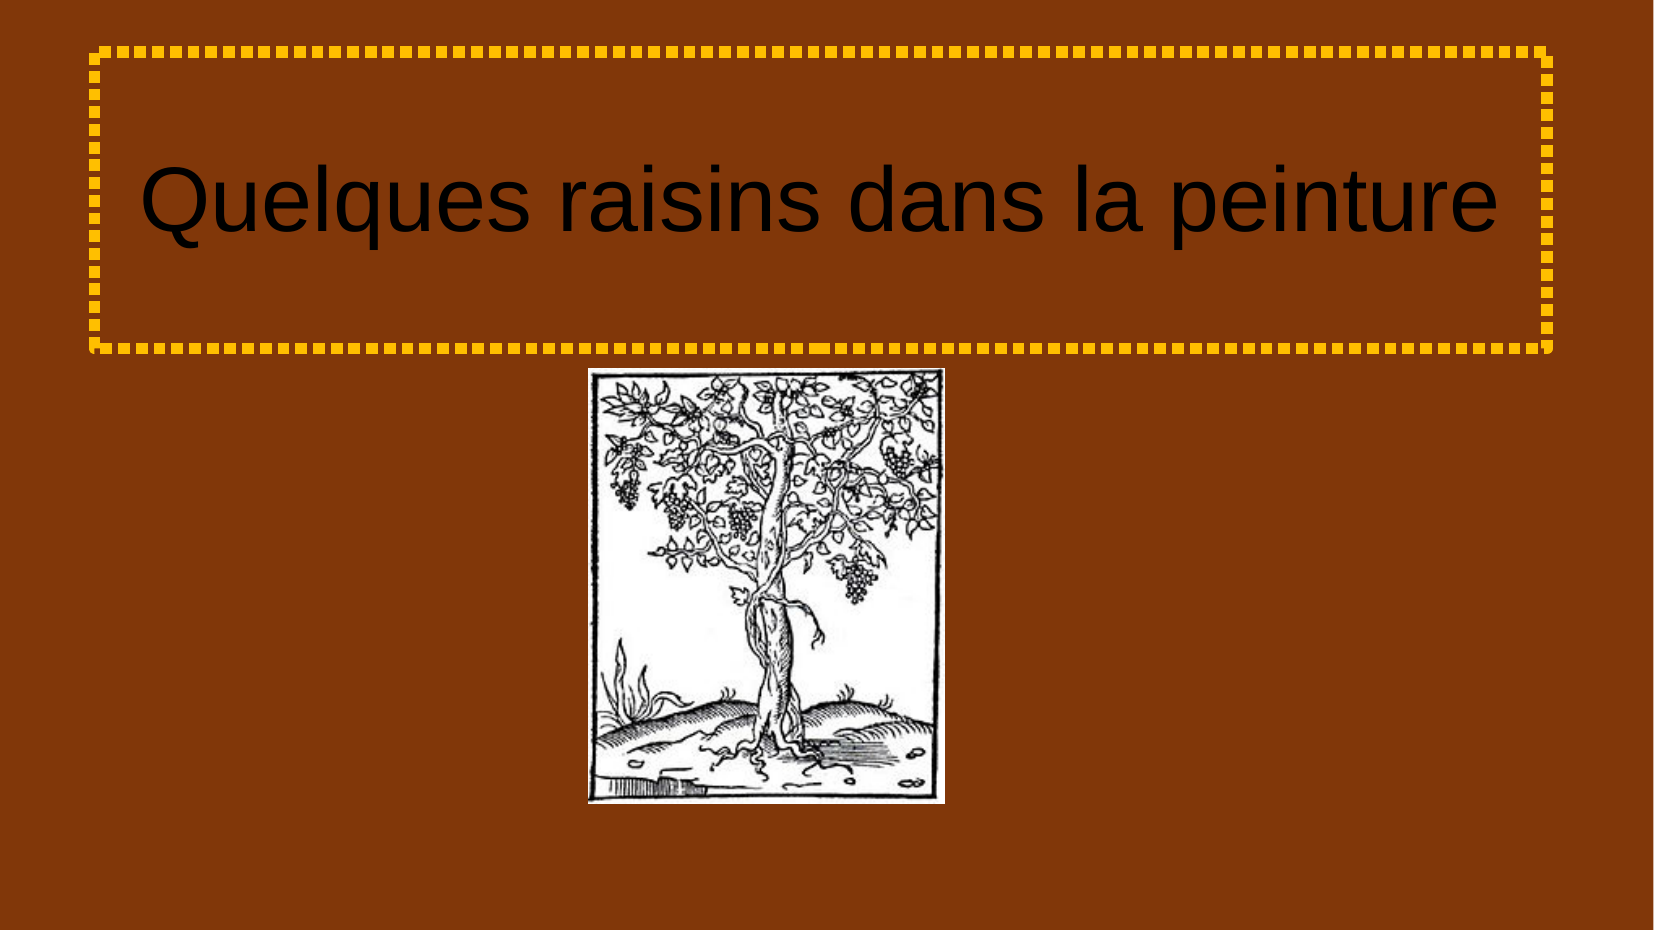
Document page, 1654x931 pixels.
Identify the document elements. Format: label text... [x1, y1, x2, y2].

title Quelques raisins dans la peinture [94, 51, 1548, 349]
picture [588, 368, 945, 804]
